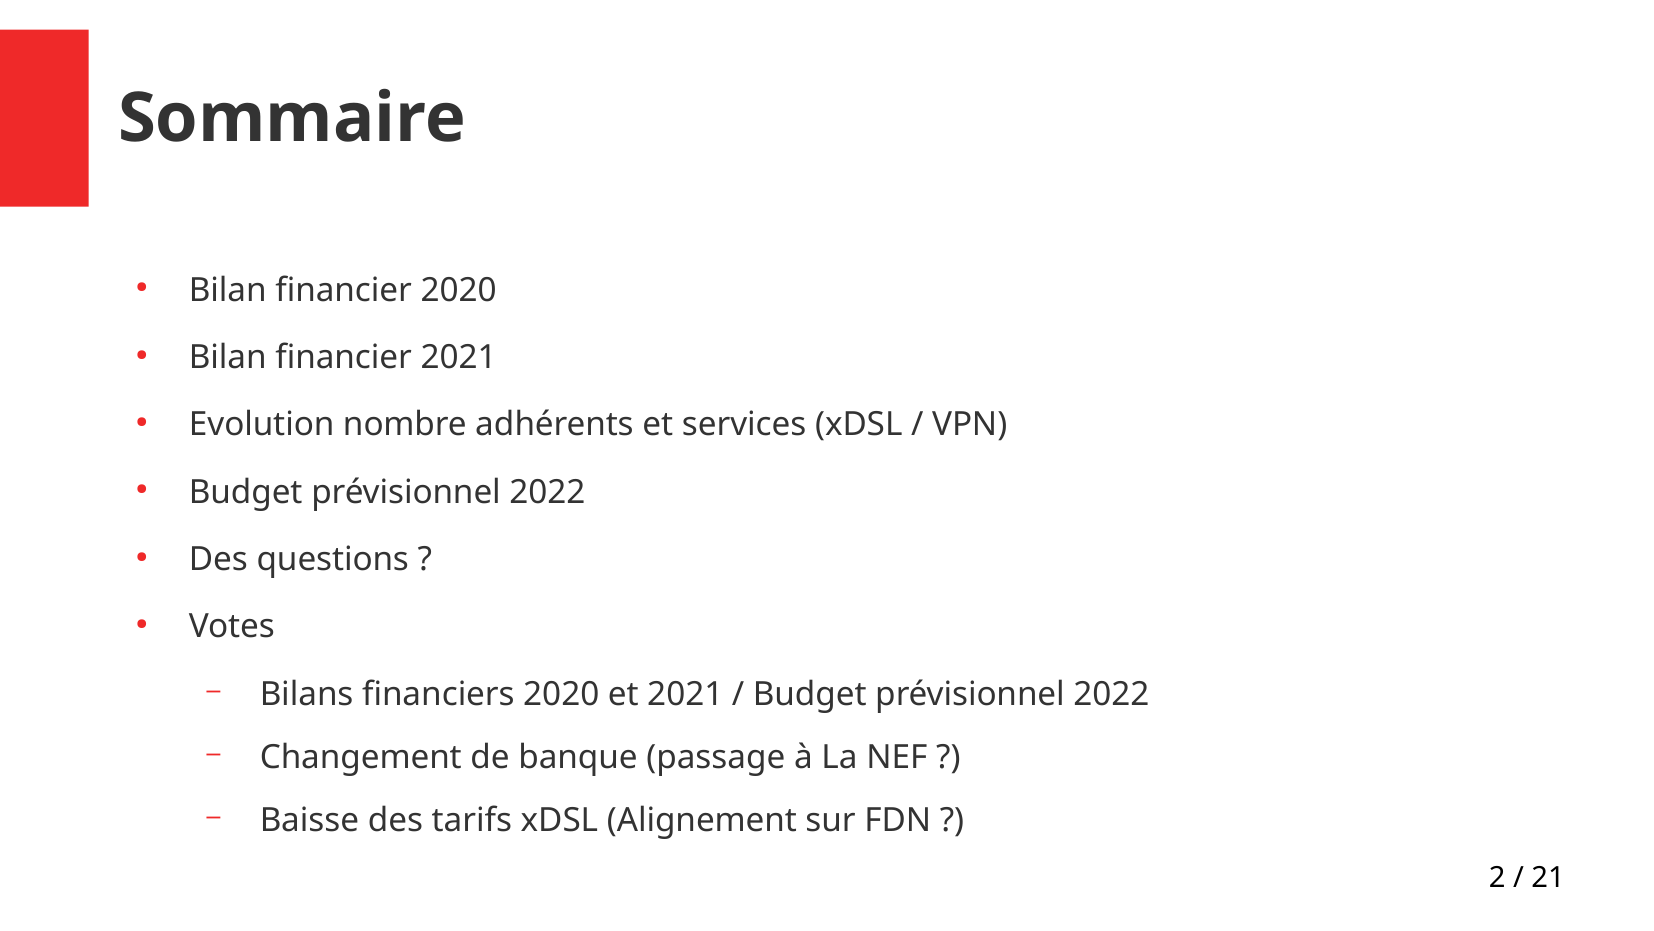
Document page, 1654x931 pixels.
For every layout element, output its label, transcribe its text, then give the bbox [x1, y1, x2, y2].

title Sommaire [118, 37, 1571, 193]
list Bilan financier 2020 Bilan financier 2021 Evolution nombre adhérents et services (xDSL / VPN) Budget prévisionnel 2022 Des questions ? Votes Bilans financiers 2020 et 2021 / Budget prévisionnel 2022 Changement de banque (passage à La NEF ?) Baisse des tarifs xDSL (Alignement sur FDN ?) [118, 265, 1536, 806]
